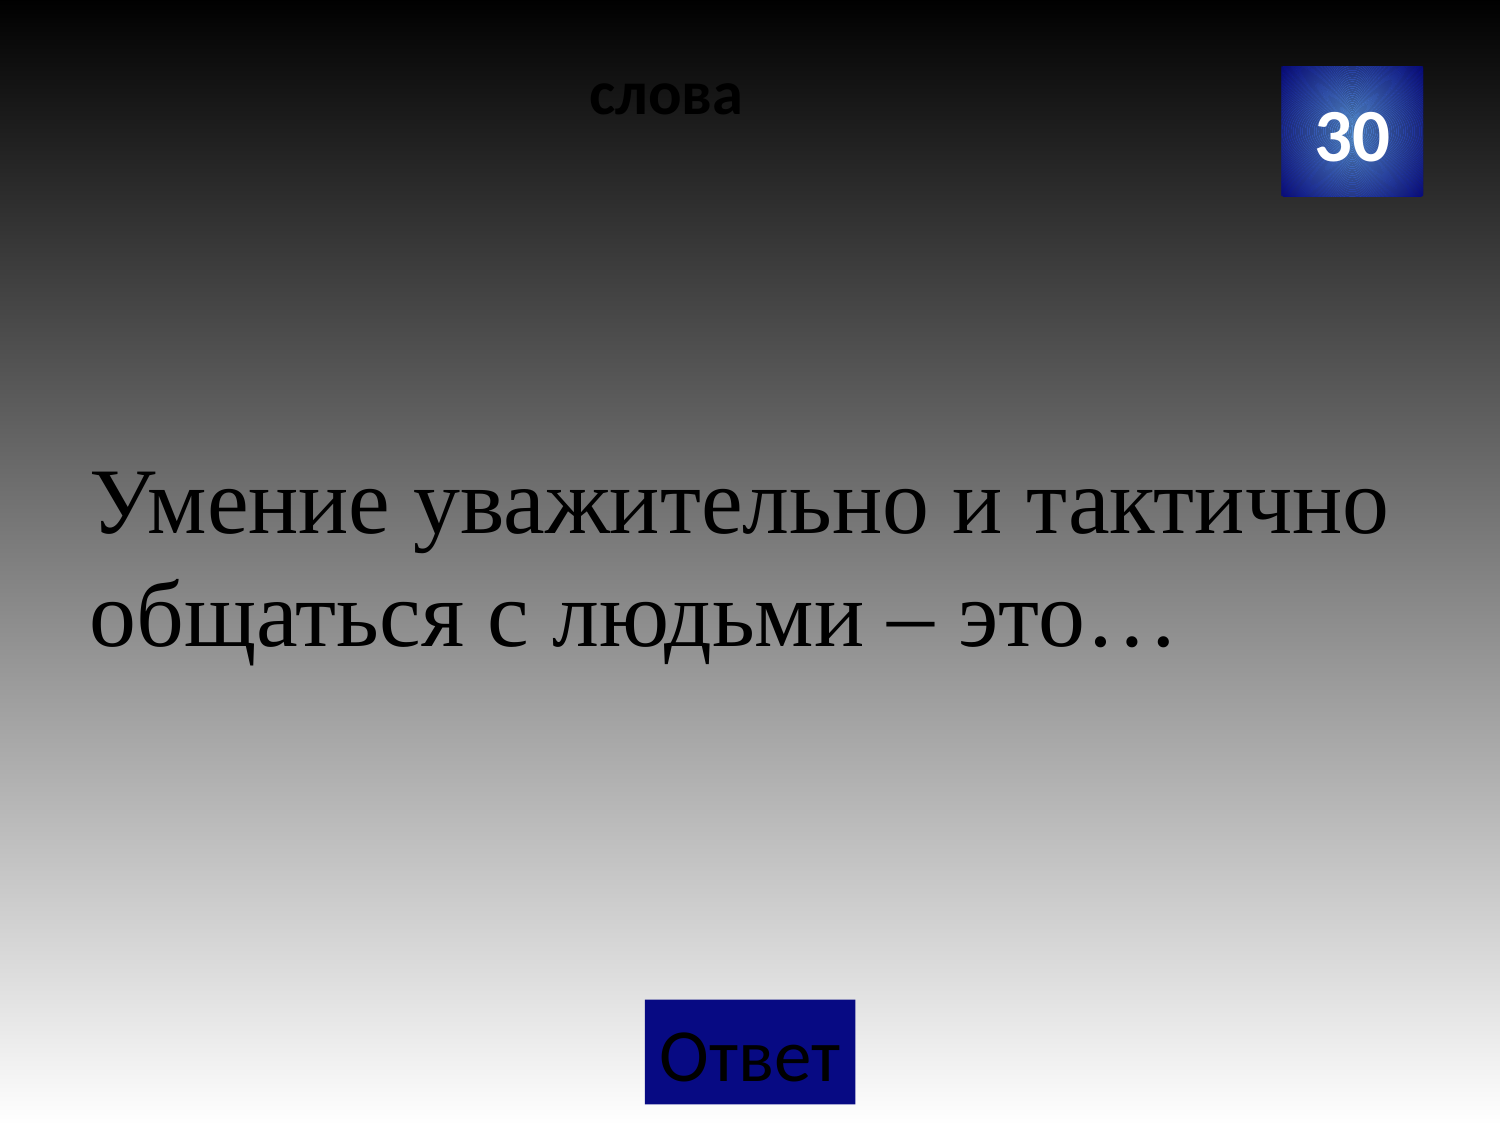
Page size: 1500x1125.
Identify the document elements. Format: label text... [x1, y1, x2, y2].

text_box 30 [1281, 66, 1424, 197]
title слова [75, 45, 1258, 233]
list Умение уважительно и тактично общаться с людьми – это… [75, 432, 1425, 1000]
